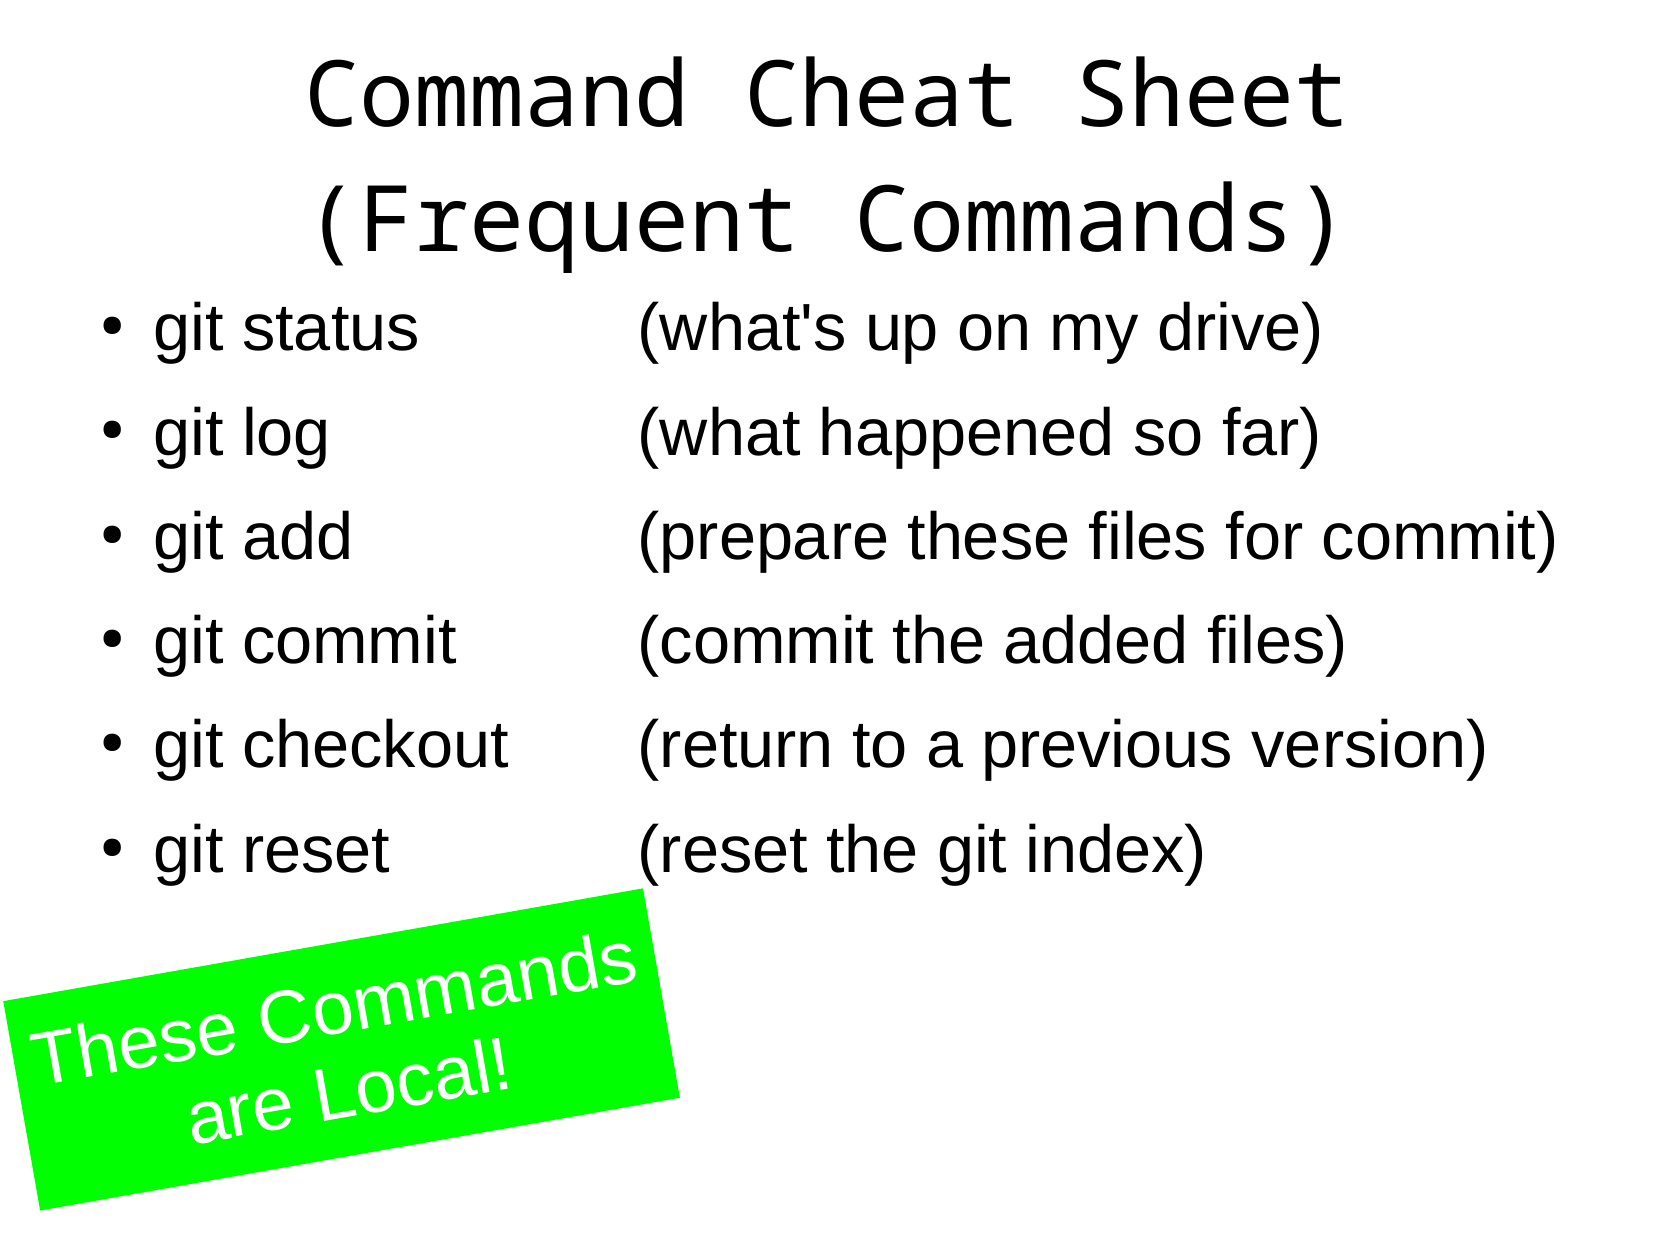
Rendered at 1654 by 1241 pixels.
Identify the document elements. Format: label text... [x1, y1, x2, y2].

list git status git log git add git commit git checkout git reset [82, 290, 603, 987]
list (what's up on my drive) (what happened so far) (prepare these files for commit) (commit the added files) (return to a previous version) (reset the git index) [637, 290, 1572, 1010]
text_box These Commands are Local! [3, 889, 680, 1211]
title Command Cheat Sheet (Frequent Commands) [82, 45, 1571, 261]
